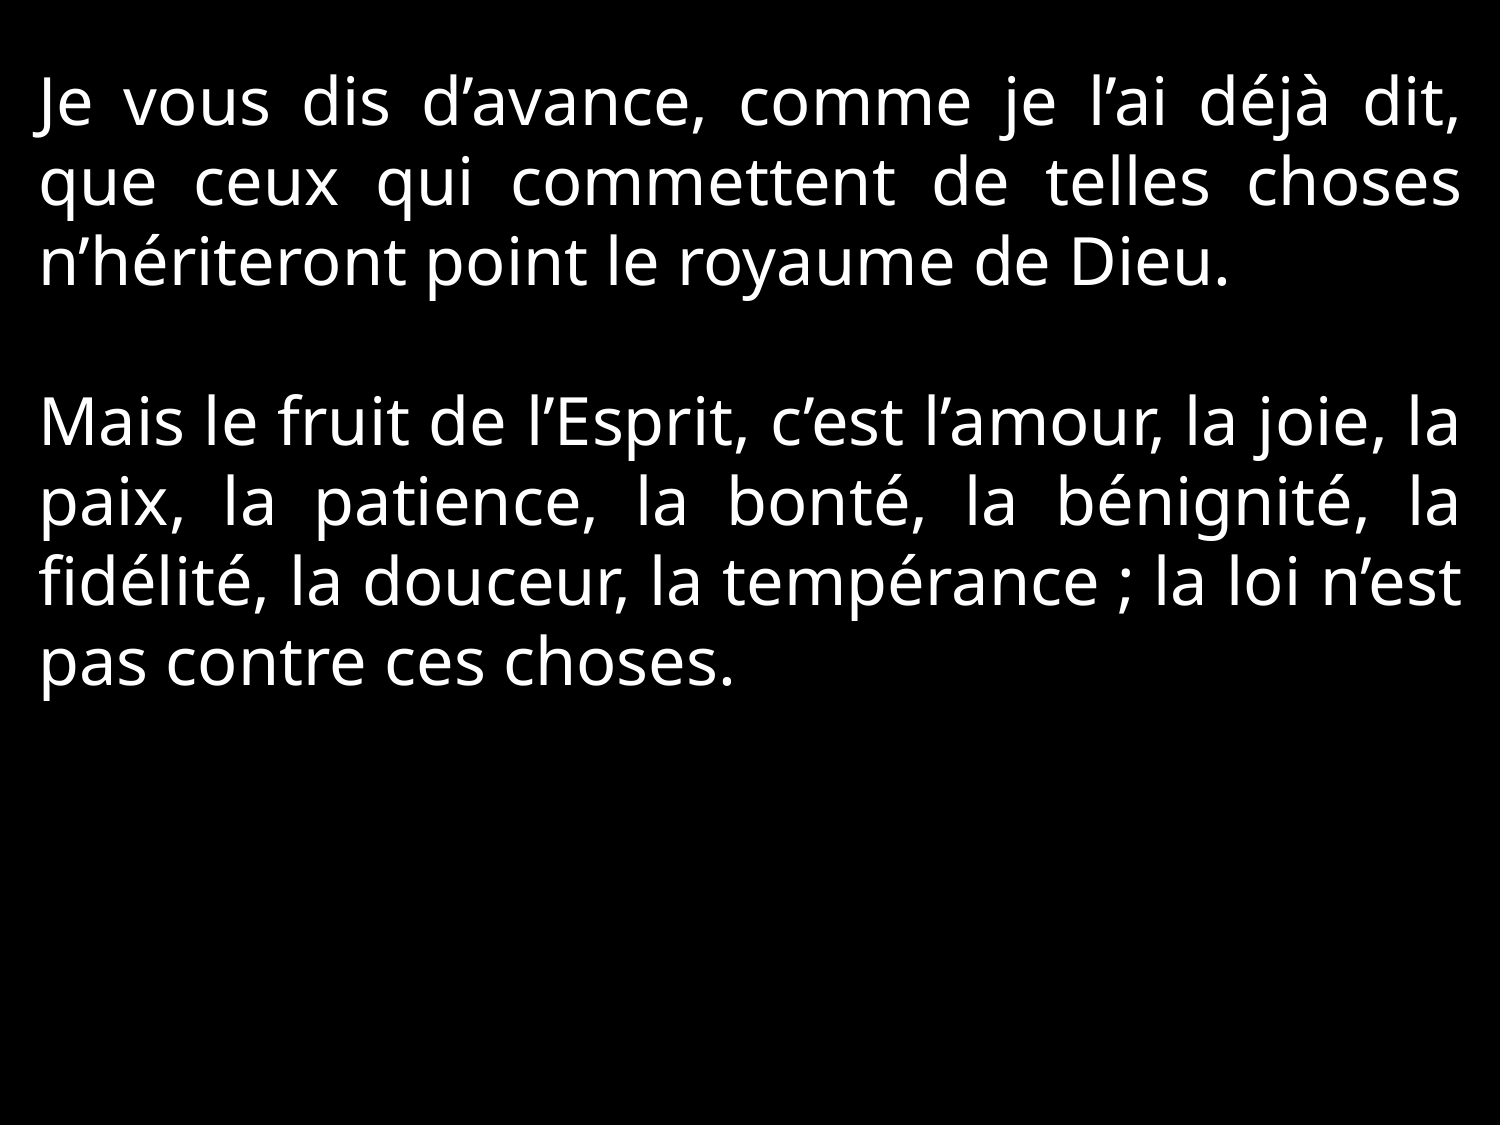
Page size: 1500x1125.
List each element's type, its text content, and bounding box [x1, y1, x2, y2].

text_box Je vous dis d’avance, comme je l’ai déjà dit, que ceux qui commettent de telles choses n’hériteront point le royaume de Dieu. Mais le fruit de l’Esprit, c’est l’amour, la joie, la paix, la patience, la bonté, la bénignité, la fidélité, la douceur, la tempérance ; la loi n’est pas contre ces choses. [23, 51, 1479, 707]
